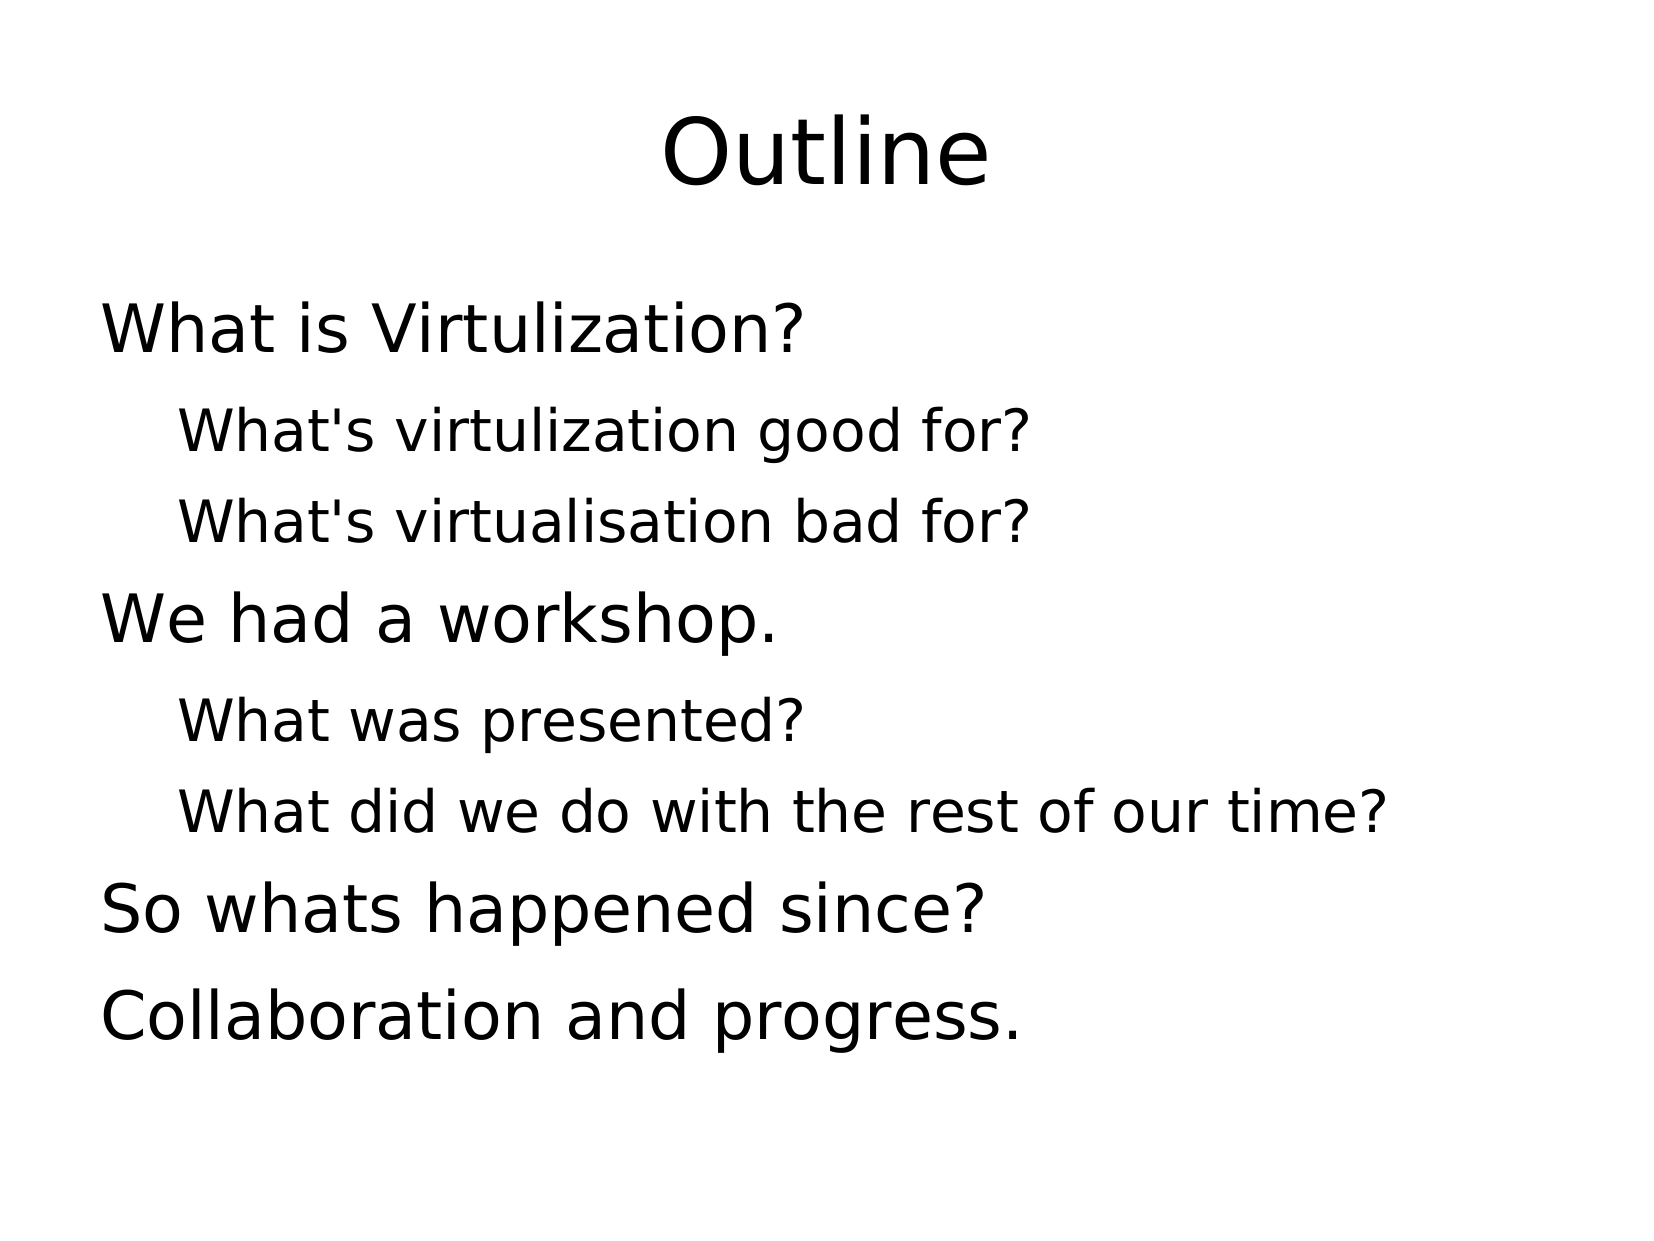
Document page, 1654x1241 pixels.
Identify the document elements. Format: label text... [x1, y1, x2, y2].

title Outline [82, 49, 1571, 257]
list What is Virtulization? What's virtulization good for? What's virtualisation bad for? We had a workshop. What was presented? What did we do with the rest of our time? So whats happened since? Collaboration and progress. [82, 290, 1571, 1094]
